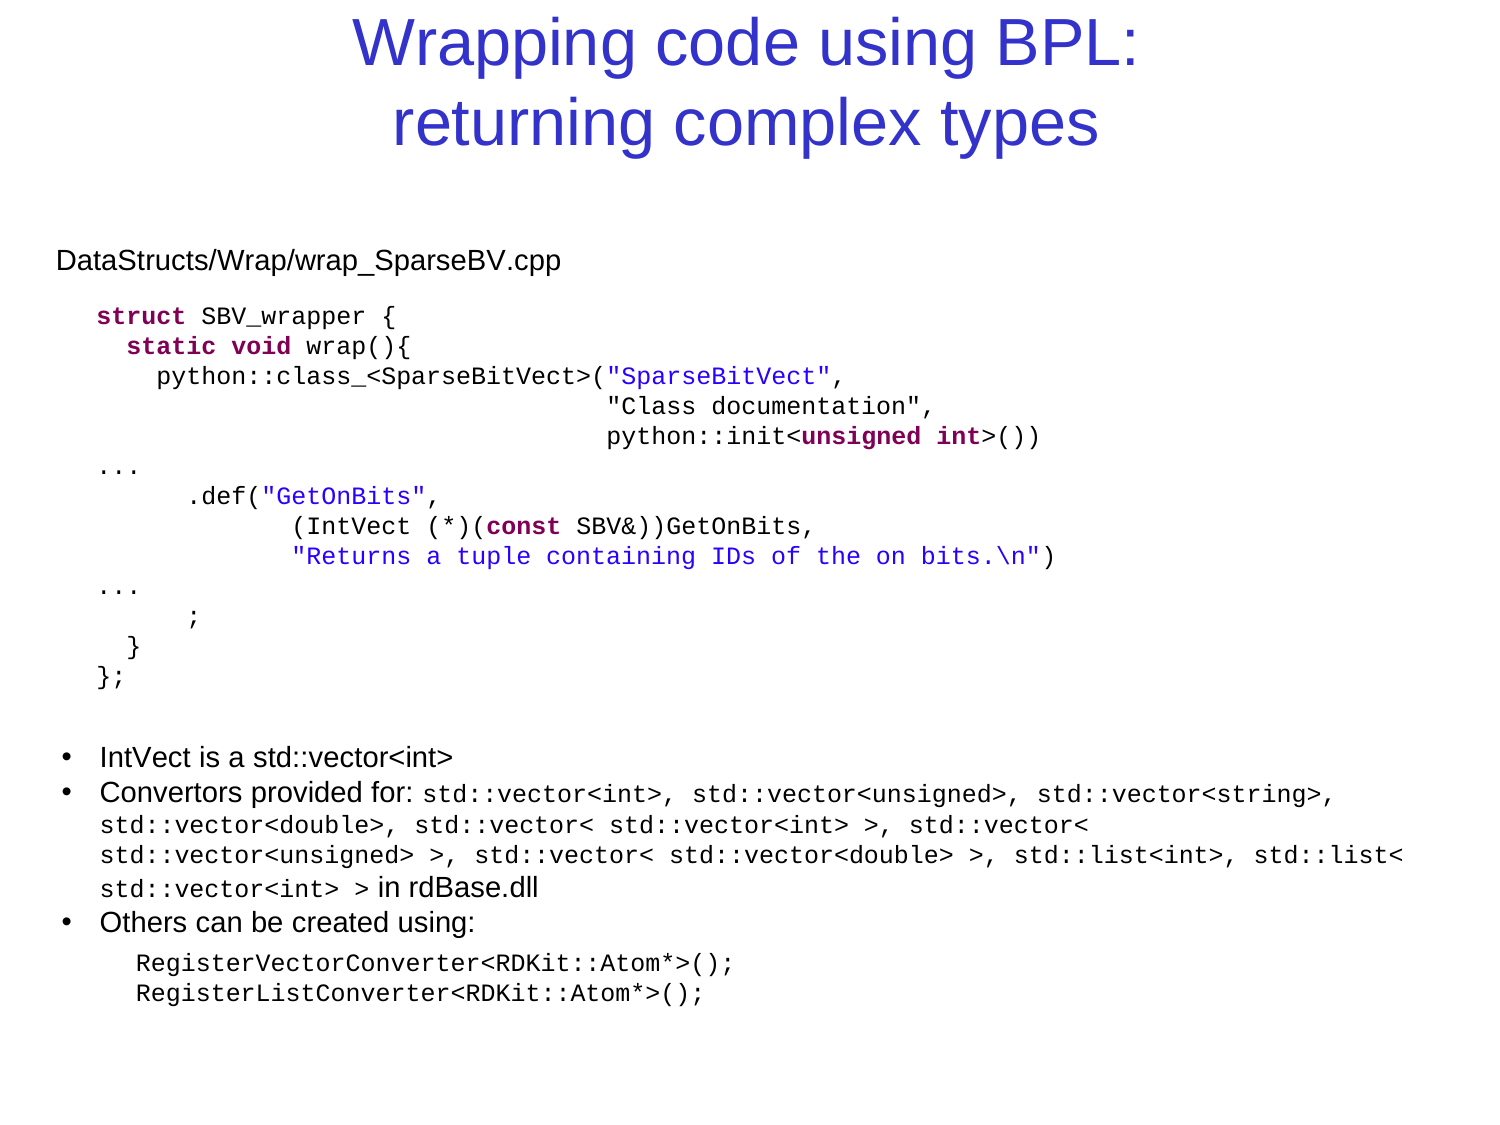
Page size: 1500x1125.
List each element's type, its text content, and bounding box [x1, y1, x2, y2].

text_box struct SBV_wrapper { static void wrap(){ python::class_<SparseBitVect>("SparseBitVect", "Class documentation", python::init<unsigned int>()) ... .def("GetOnBits", (IntVect (*)(const SBV&))GetOnBits, "Returns a tuple containing IDs of the on bits.\n") ... ; } }; [81, 292, 1445, 697]
text_box IntVect is a std::vector<int> Convertors provided for: std::vector<int>, std::vector<unsigned>, std::vector<string>, std::vector<double>, std::vector< std::vector<int> >, std::vector< std::vector<unsigned> >, std::vector< std::vector<double> >, std::list<int>, std::list< std::vector<int> > in rdBase.dll Others can be created using: [46, 730, 1434, 947]
title Wrapping code using BPL: returning complex types [77, 0, 1416, 167]
text_box RegisterVectorConverter<RDKit::Atom*>(); RegisterListConverter<RDKit::Atom*>(); [121, 938, 751, 1015]
text_box DataStructs/Wrap/wrap_SparseBV.cpp [41, 233, 578, 284]
